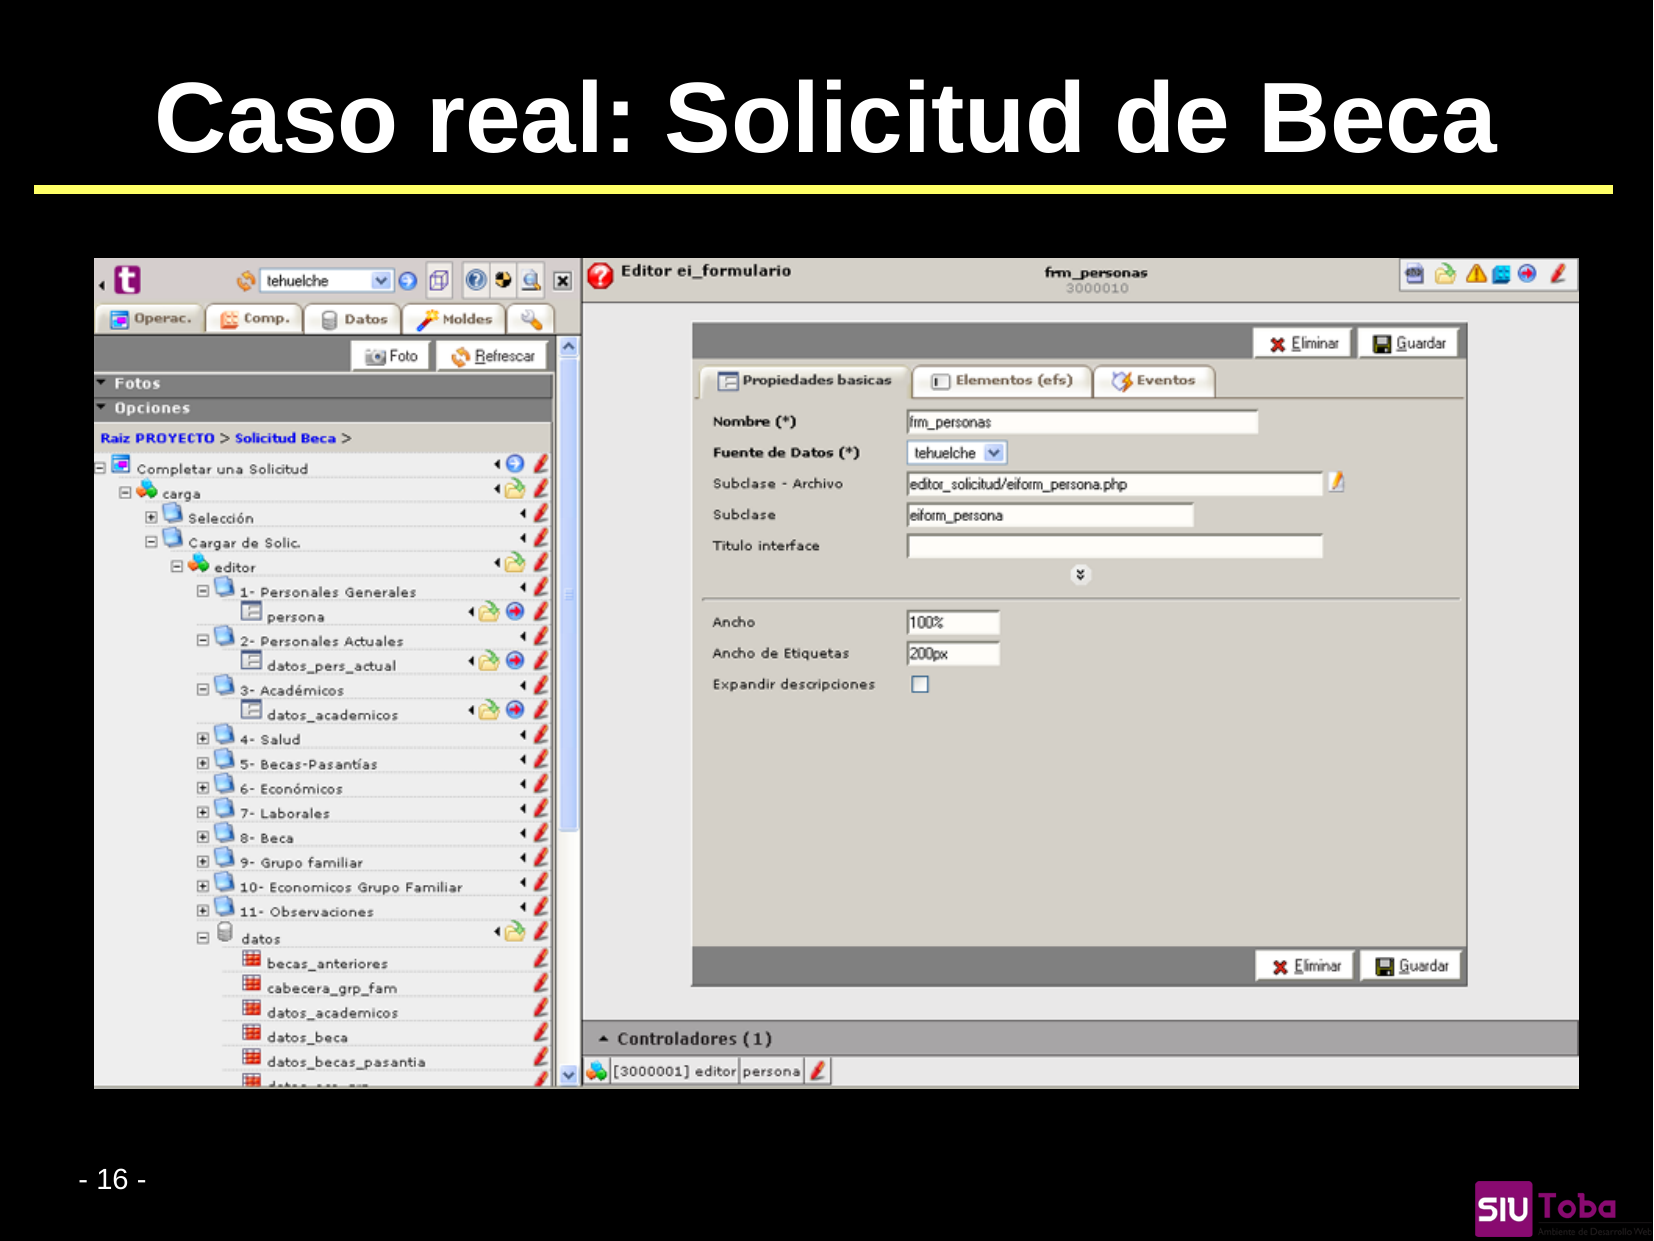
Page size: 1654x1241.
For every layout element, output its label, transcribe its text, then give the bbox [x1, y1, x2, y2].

title Caso real: Solicitud de Beca [58, 47, 1594, 188]
picture [1475, 1181, 1652, 1237]
picture [94, 258, 1579, 1089]
